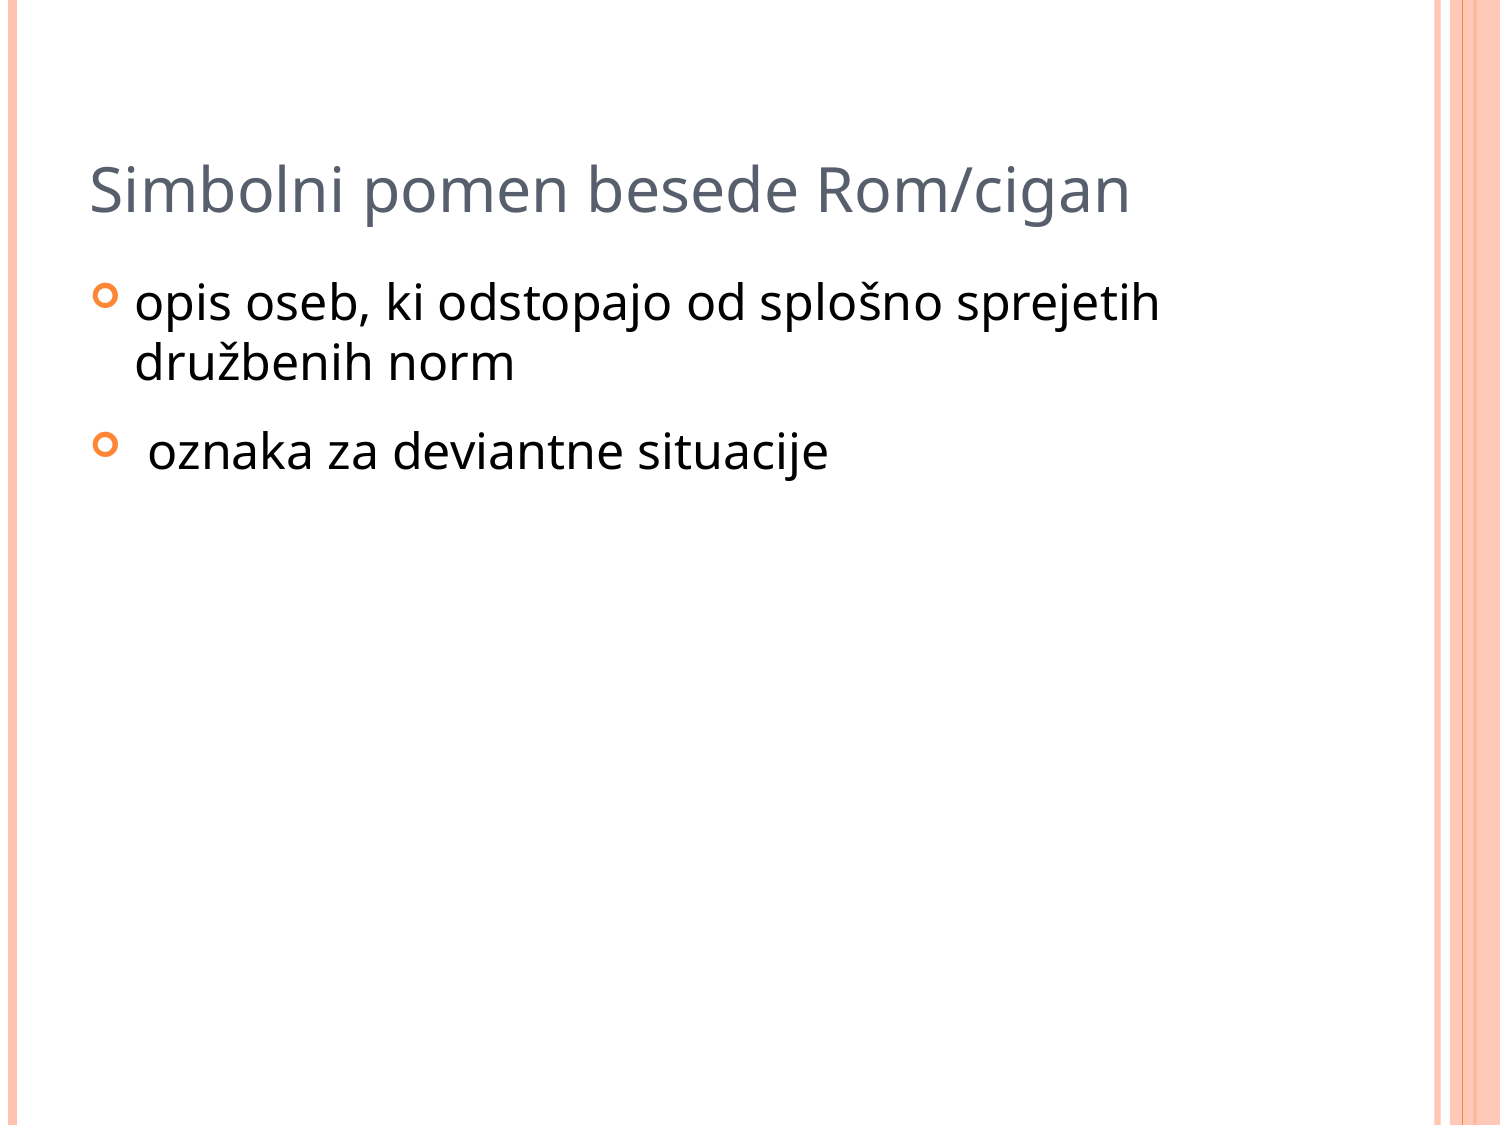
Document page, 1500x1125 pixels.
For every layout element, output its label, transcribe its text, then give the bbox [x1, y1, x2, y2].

list opis oseb, ki odstopajo od splošno sprejetih družbenih norm oznaka za deviantne situacije [75, 262, 1300, 1062]
title Simbolni pomen besede Rom/cigan [75, 45, 1300, 233]
